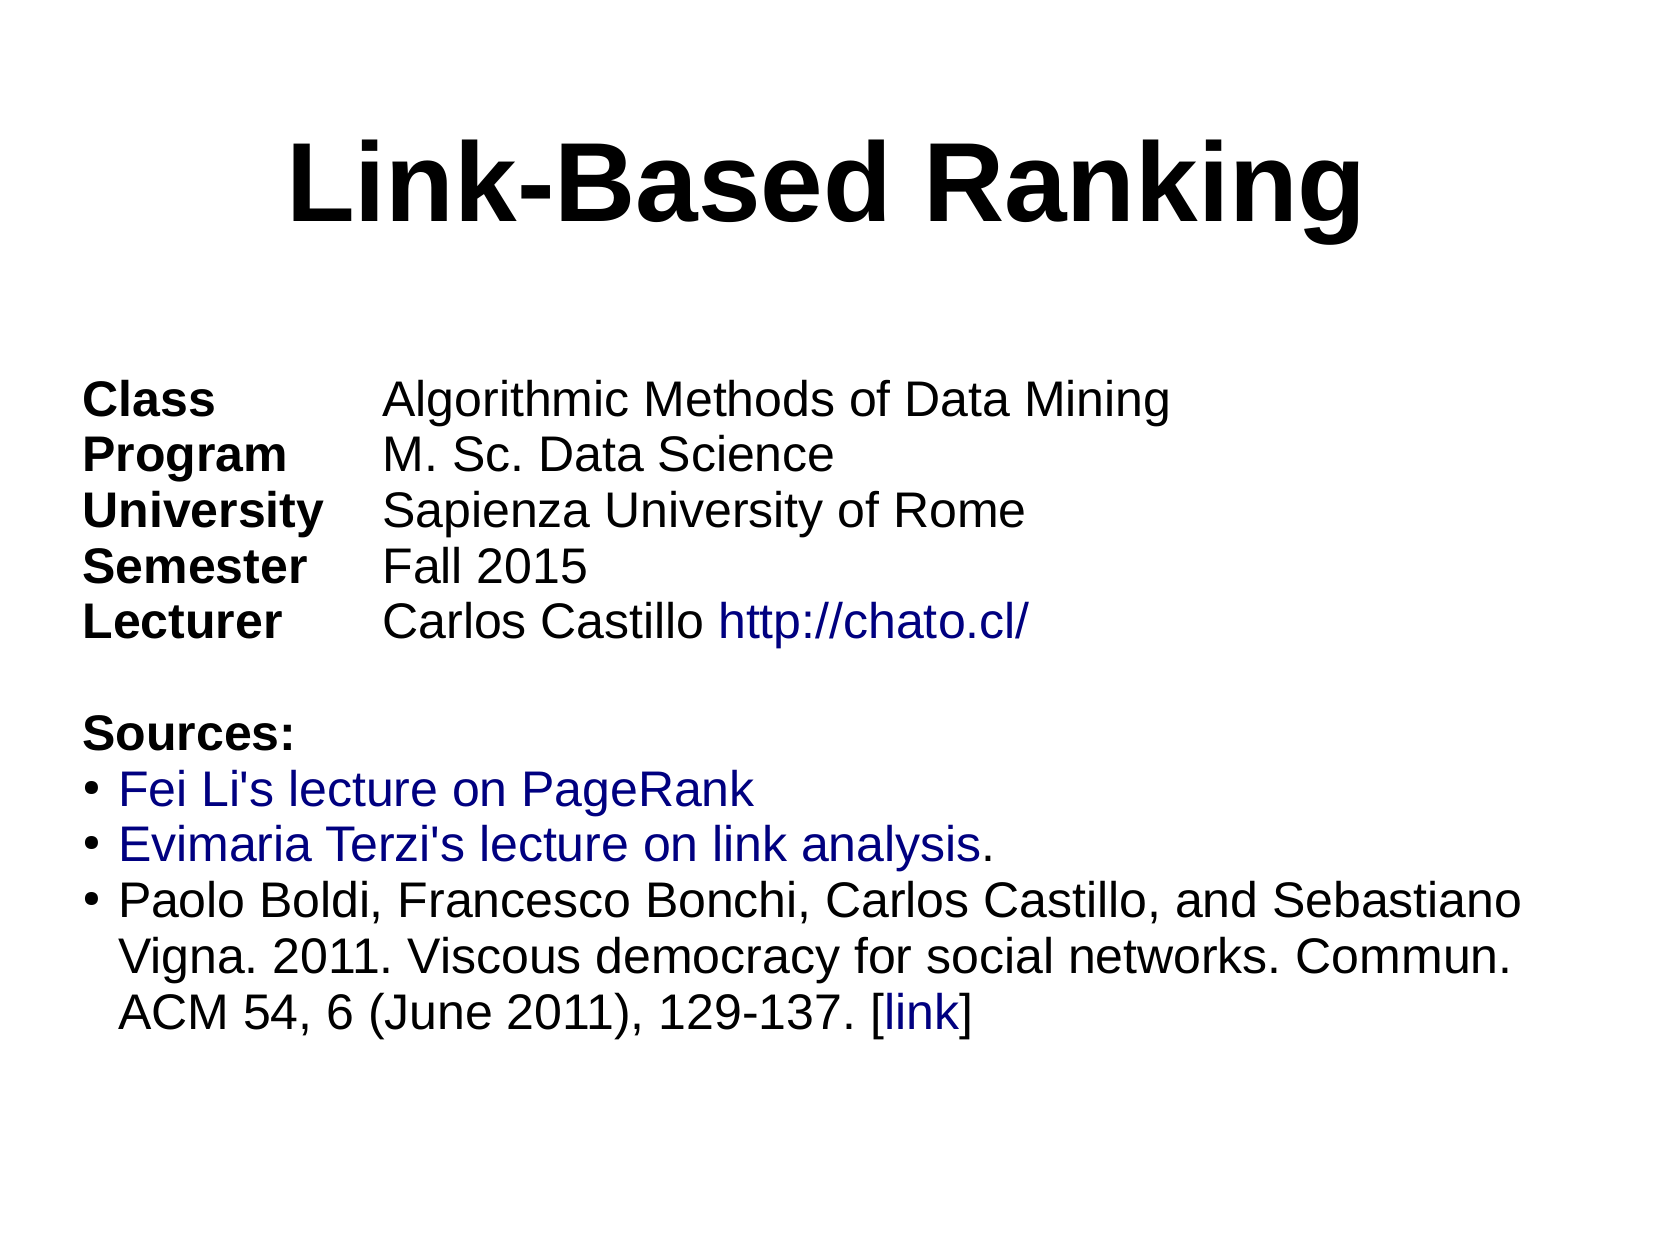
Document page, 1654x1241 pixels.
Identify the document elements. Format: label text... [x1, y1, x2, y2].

chart [769, 591, 888, 651]
subtitle Link-Based Ranking Class Algorithmic Methods of Data Mining Program M. Sc. Data Science University Sapienza University of Rome Semester Fall 2015 Lecturer Carlos Castillo http://chato.cl/ Sources: Fei Li's lecture on PageRank Evimaria Terzi's lecture on link analysis. Paolo Boldi, Francesco Bonchi, Carlos Castillo, and Sebastiano Vigna. 2011. Viscous democracy for social networks. Commun. ACM 54, 6 (June 2011), 129-137. [link] [82, 49, 1571, 1111]
